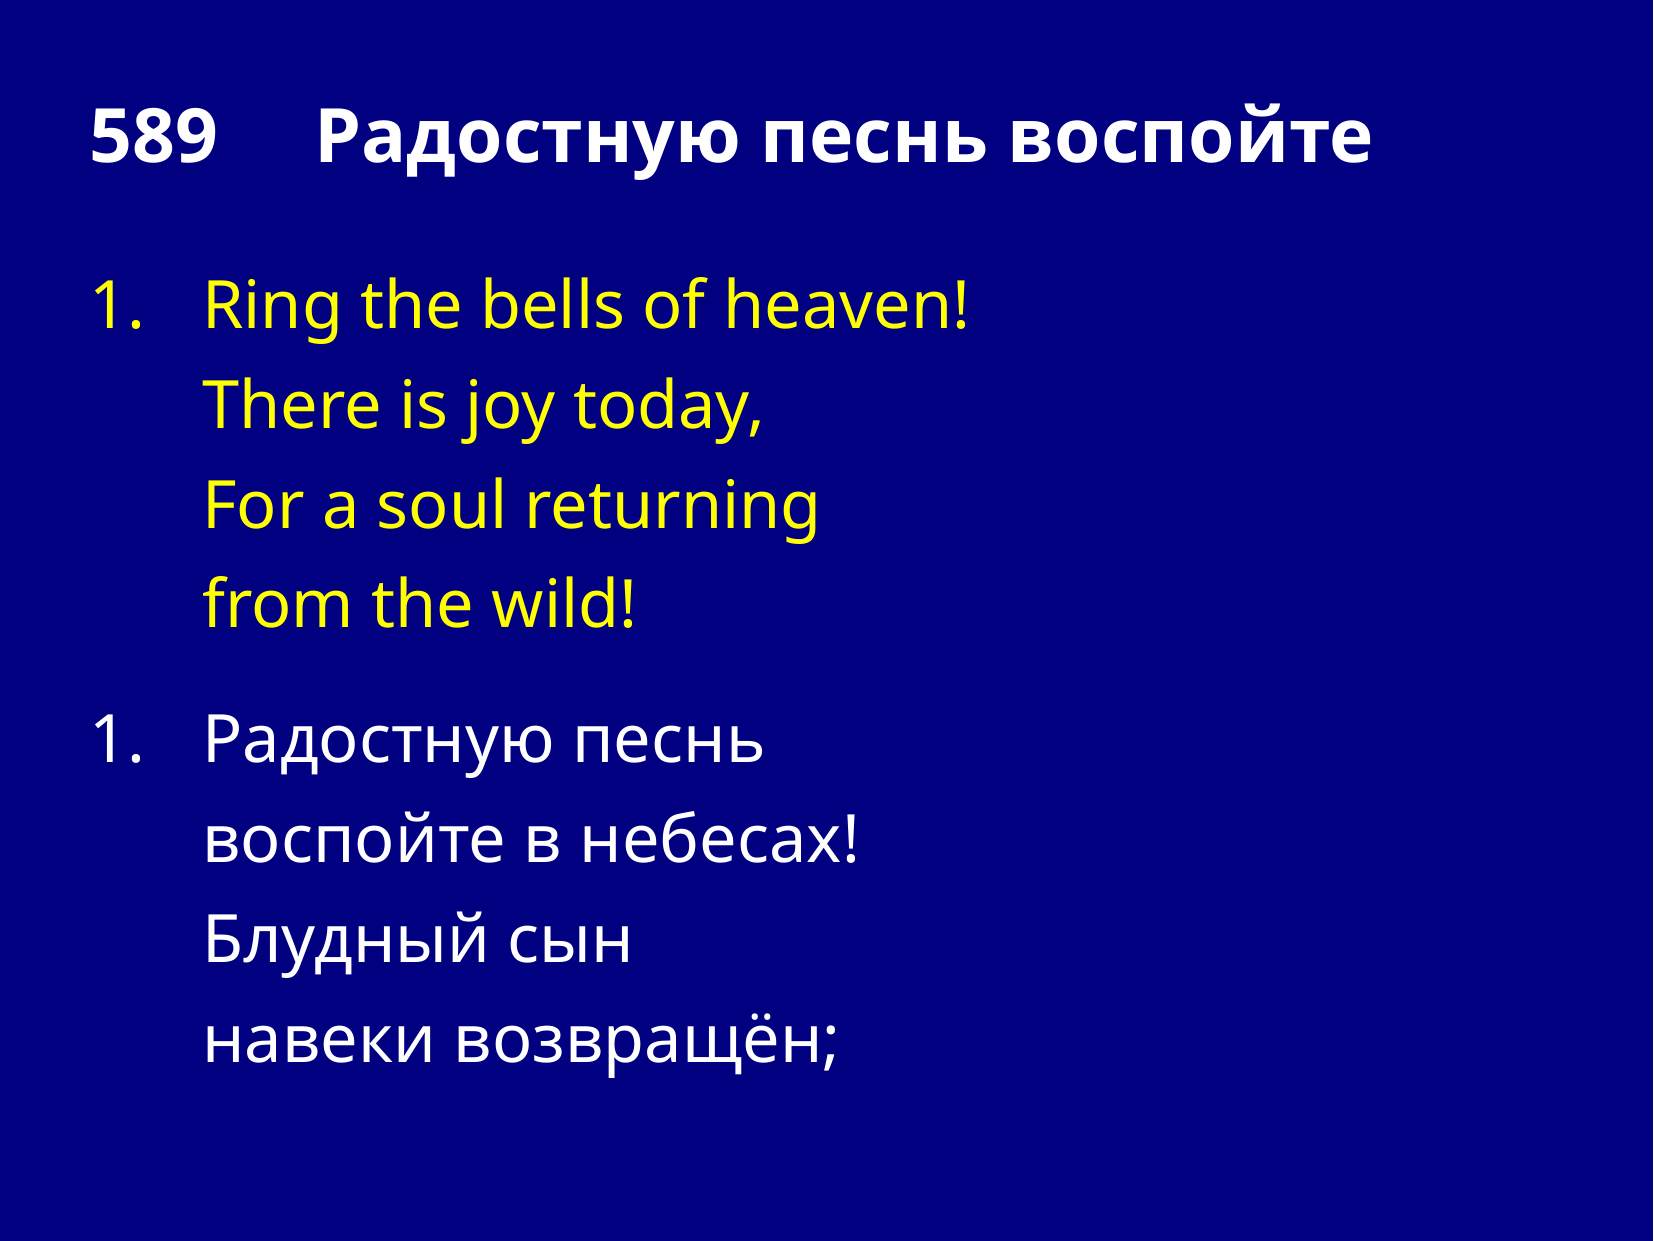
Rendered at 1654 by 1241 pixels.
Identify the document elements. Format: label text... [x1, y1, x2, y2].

text_box 1. Радостную песнь воспойте в небесах! Блудный сын навеки возвращён; [75, 675, 1576, 1163]
text_box 1. Ring the bells of heaven! There is joy today, For a soul returning from the wild! [75, 188, 1576, 638]
text_box 589 Радостную песнь воспойте [75, 75, 1576, 188]
